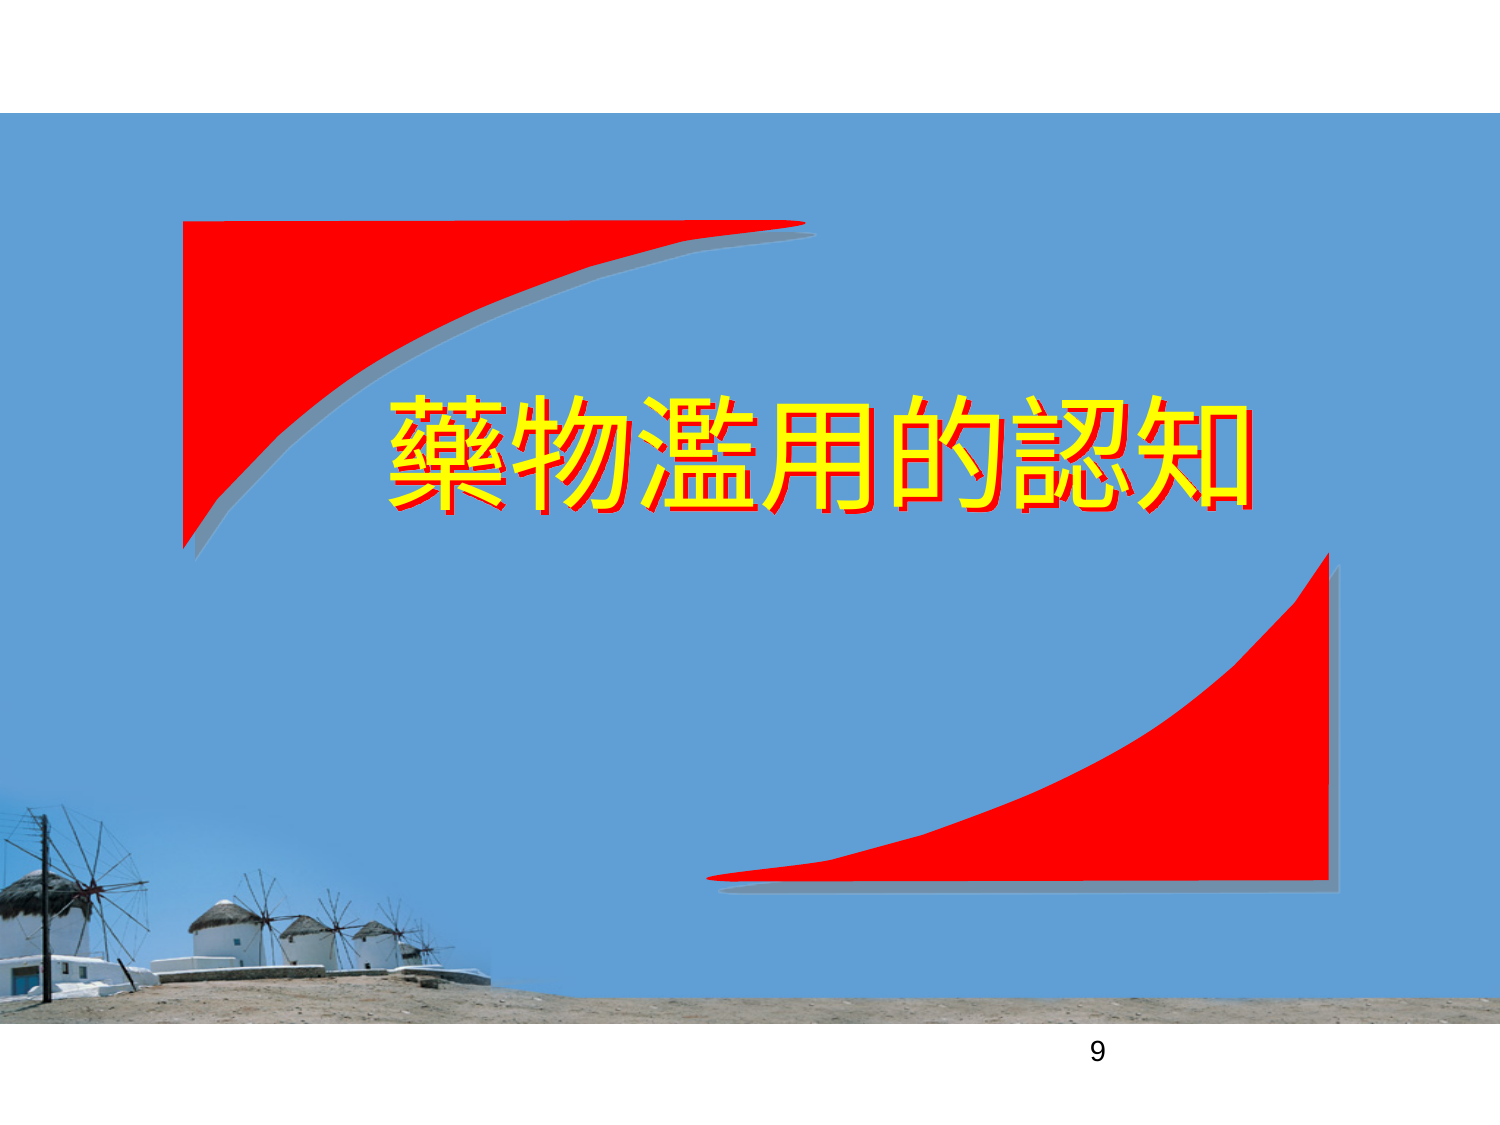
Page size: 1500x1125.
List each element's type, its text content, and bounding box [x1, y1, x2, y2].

picture [0, 113, 1500, 1024]
text_box [183, 220, 806, 550]
text_box [1074, 1024, 1426, 1103]
text_box [706, 552, 1329, 882]
list 藥物濫用的認知 [312, 367, 1276, 693]
